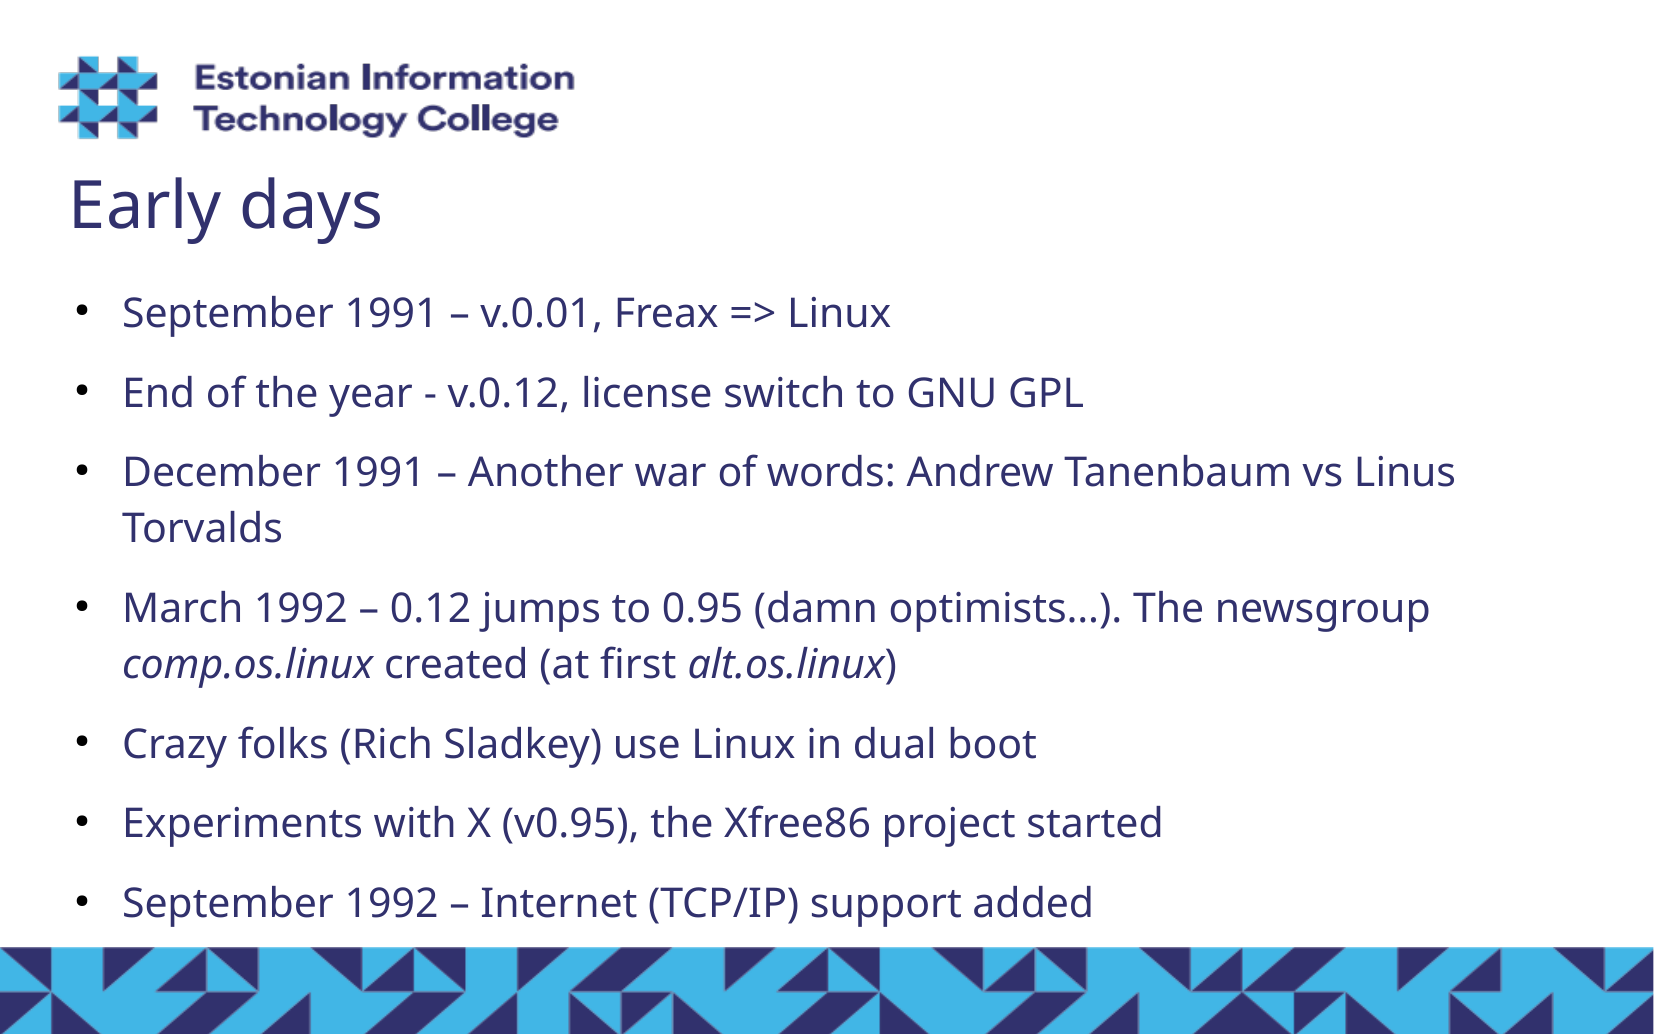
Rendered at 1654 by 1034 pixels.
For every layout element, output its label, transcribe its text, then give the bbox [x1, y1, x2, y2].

list September 1991 – v.0.01, Freax => Linux End of the year - v.0.12, license switch to GNU GPL December 1991 – Another war of words: Andrew Tanenbaum vs Linus Torvalds March 1992 – 0.12 jumps to 0.95 (damn optimists…). The newsgroup comp.os.linux created (at first alt.os.linux) Crazy folks (Rich Sladkey) use Linux in dual boot Experiments with X (v0.95), the Xfree86 project started September 1992 – Internet (TCP/IP) support added [59, 283, 1595, 936]
title Early days [68, 133, 1536, 272]
